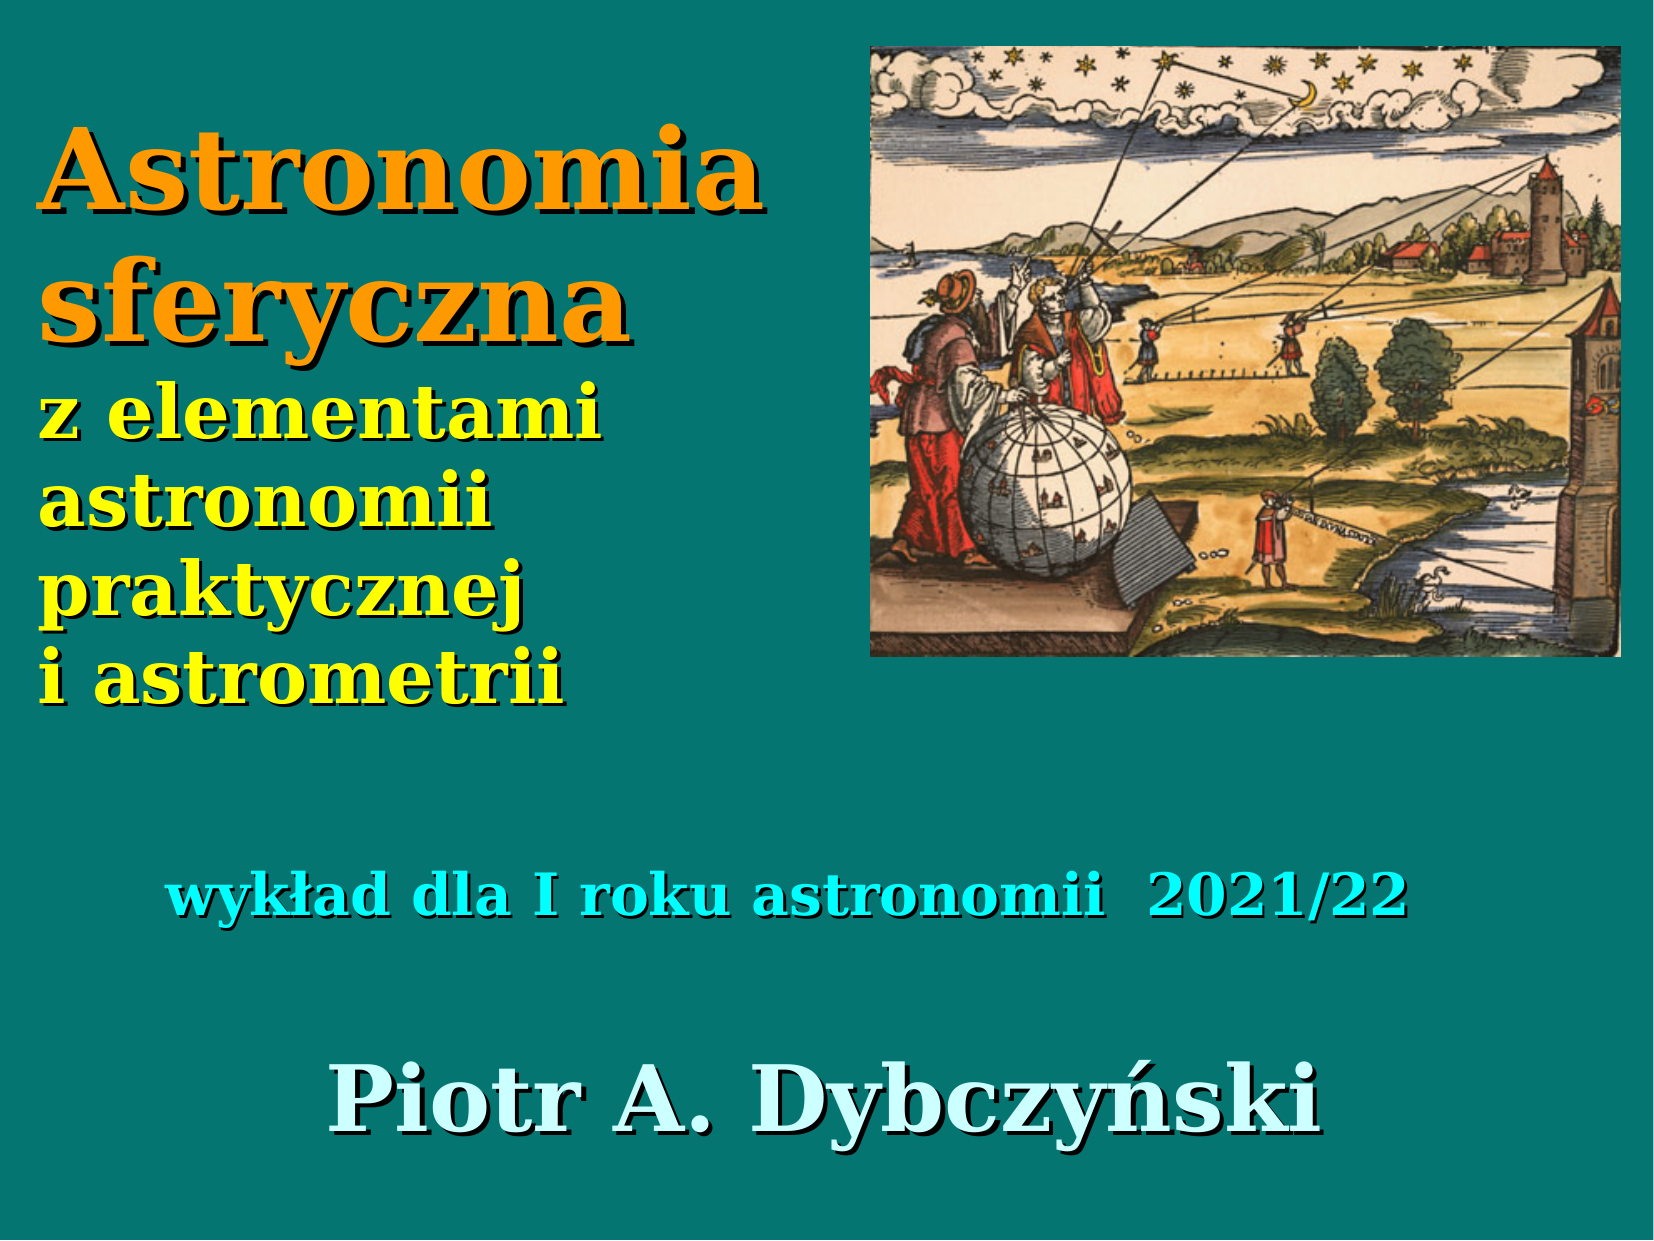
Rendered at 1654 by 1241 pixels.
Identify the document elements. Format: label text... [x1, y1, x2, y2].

picture [870, 46, 1621, 657]
title Astronomia sferyczna z elementami astronomii praktycznej i astrometrii wykład dla I roku astronomii 2021/22 Piotr A. Dybczyński [37, 63, 1498, 1193]
